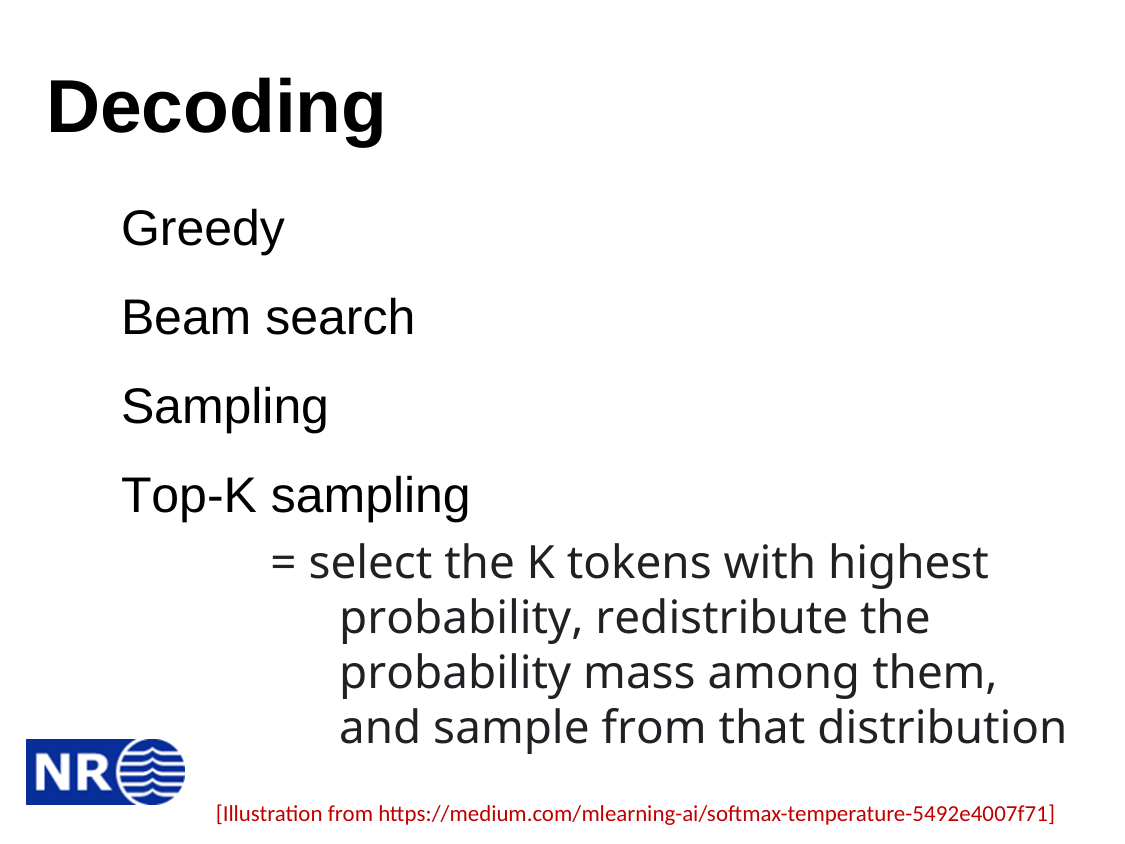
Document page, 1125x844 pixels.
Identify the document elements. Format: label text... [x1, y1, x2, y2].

title Decoding [30, 32, 1095, 157]
text_box [Illustration from https://medium.com/mlearning-ai/softmax-temperature-5492e4007f71] [200, 790, 1116, 834]
list Greedy Beam search Sampling Top-K sampling = select the K tokens with highest probability, redistribute the probability mass among them, and sample from that distribution [30, 187, 1086, 812]
